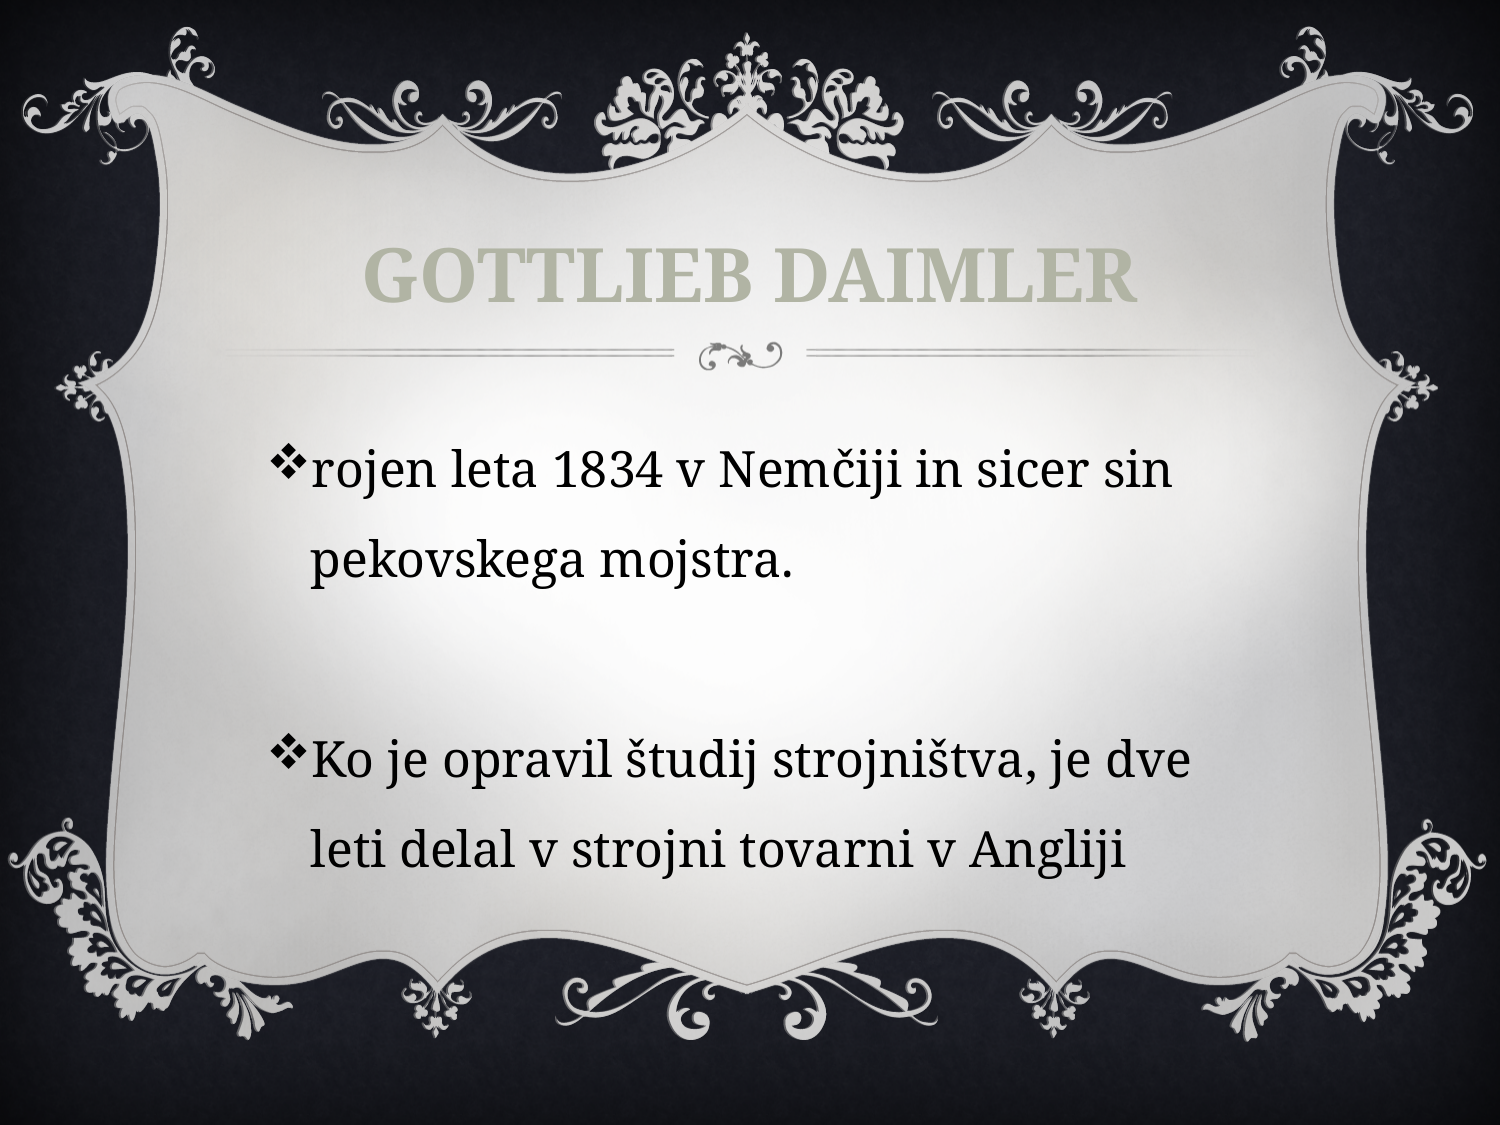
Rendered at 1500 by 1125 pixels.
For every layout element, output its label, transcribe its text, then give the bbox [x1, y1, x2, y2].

picture [0, 0, 1500, 1125]
title GOTTLIEB DAIMLER [225, 212, 1275, 325]
list rojen leta 1834 v Nemčiji in sicer sin pekovskega mojstra. Ko je opravil študij strojništva, je dve leti delal v strojni tovarni v Angliji [225, 399, 1275, 900]
